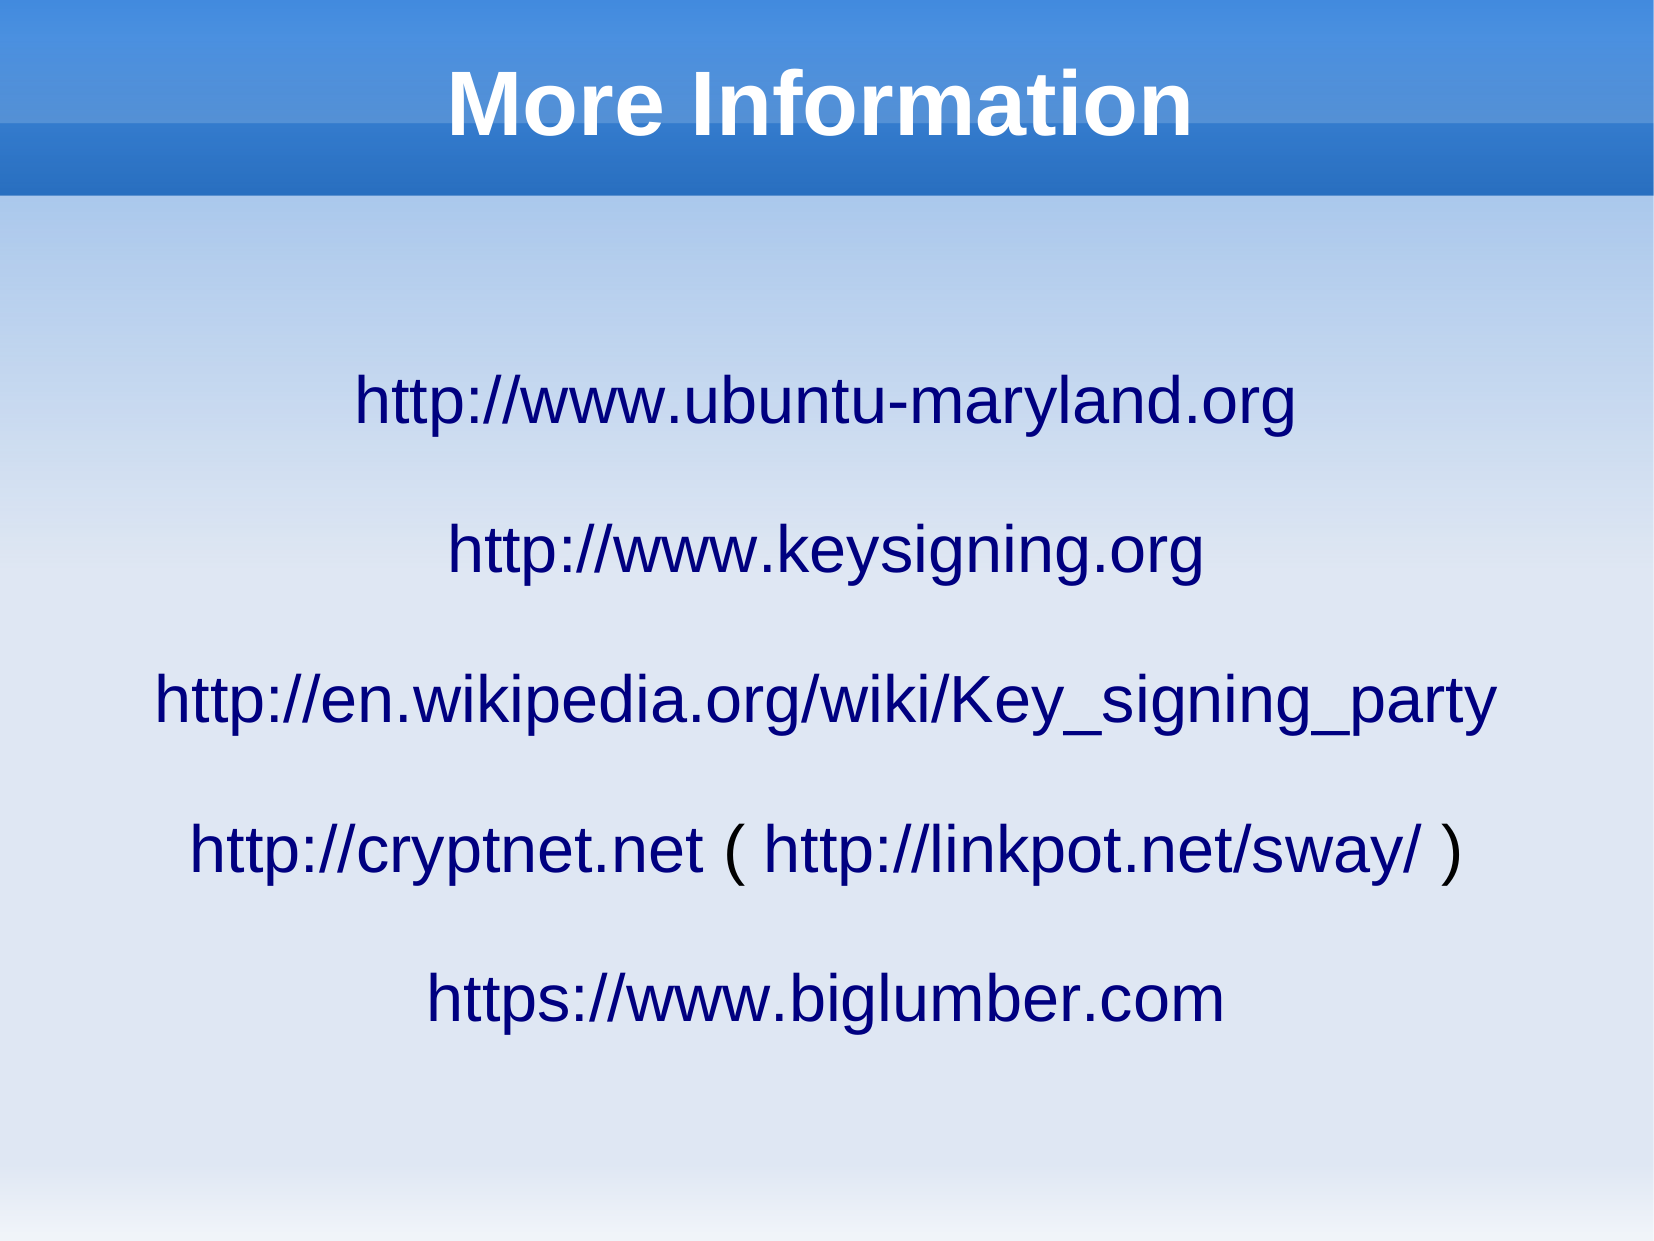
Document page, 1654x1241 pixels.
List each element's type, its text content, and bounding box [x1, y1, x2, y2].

title More Information [76, 0, 1565, 208]
picture [0, 0, 1654, 1241]
subtitle http://www.ubuntu-maryland.org http://www.keysigning.org http://en.wikipedia.org/wiki/Key_signing_party http://cryptnet.net ( http://linkpot.net/sway/ ) https://www.biglumber.com [82, 290, 1571, 1109]
